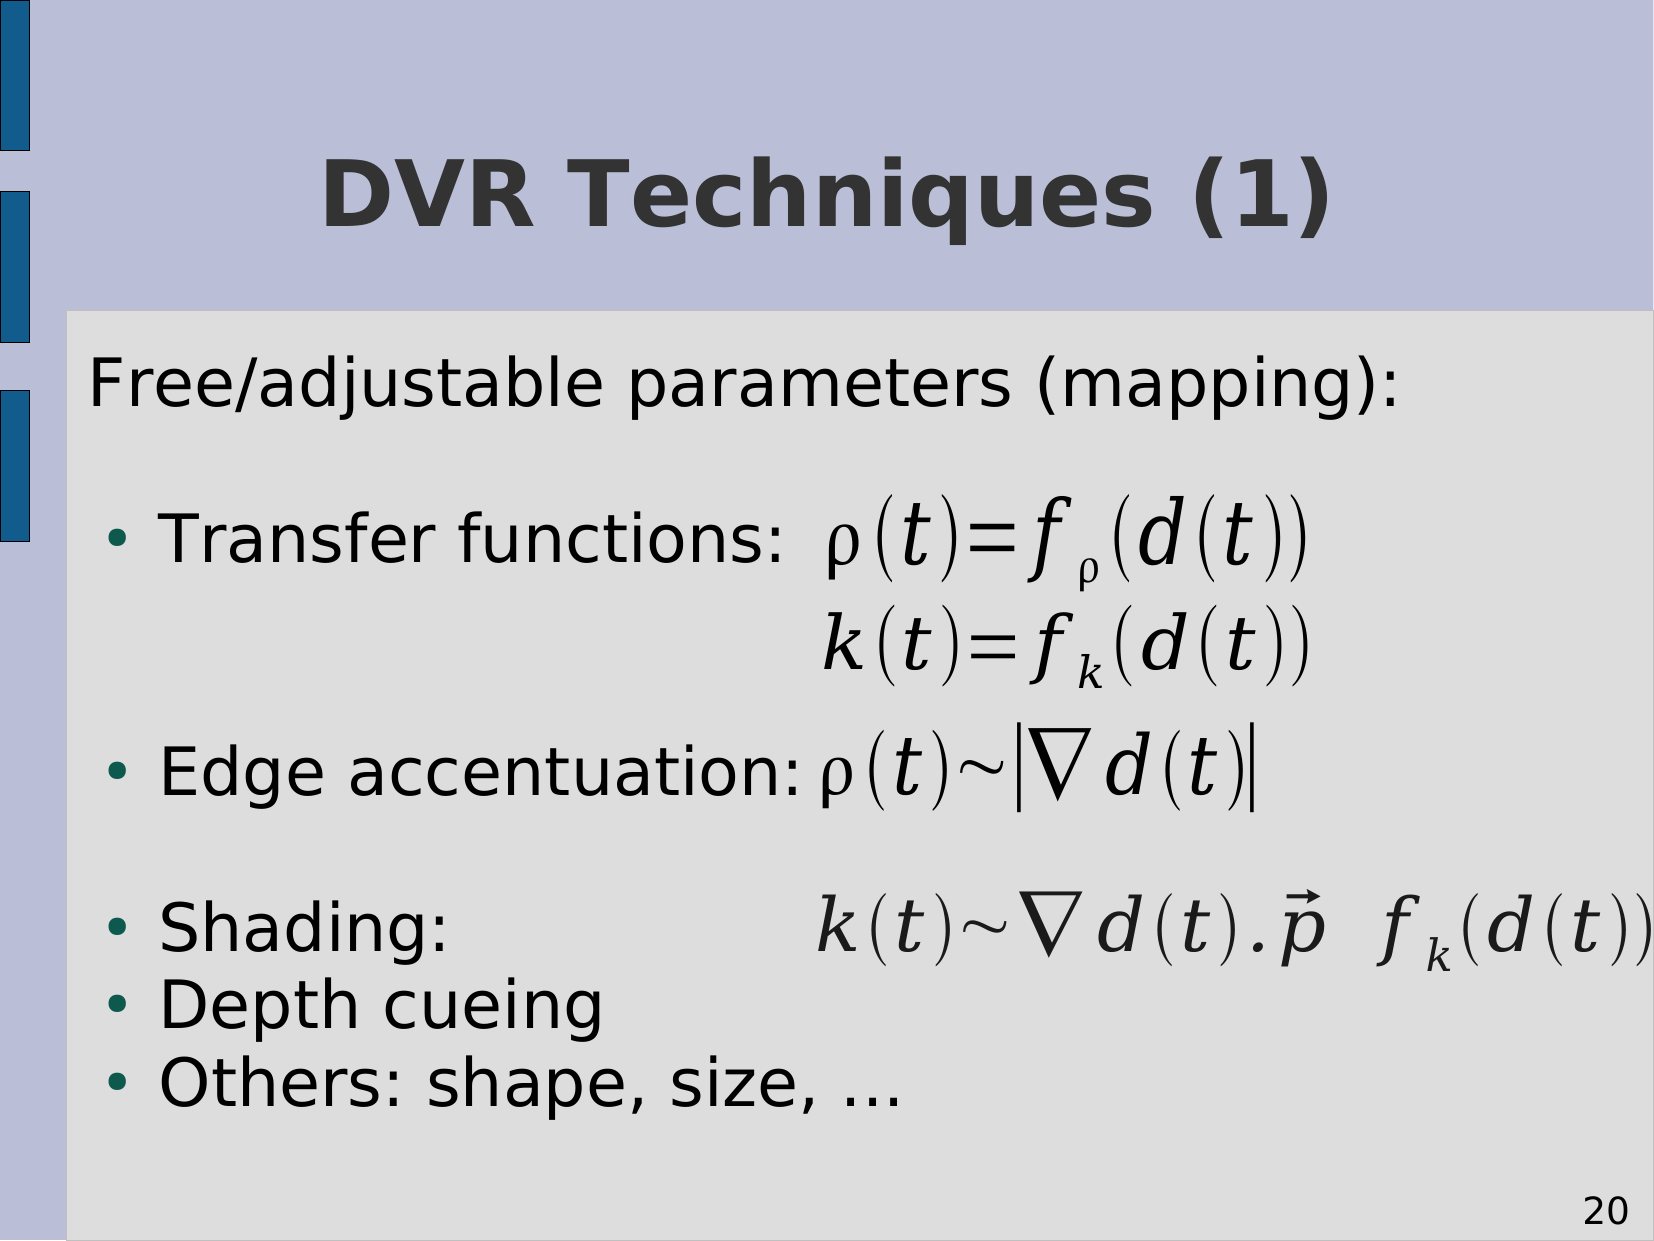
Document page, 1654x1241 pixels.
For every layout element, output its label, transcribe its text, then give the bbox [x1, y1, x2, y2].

chart [809, 883, 1654, 982]
title DVR Techniques (1) [121, 91, 1534, 299]
list Free/adjustable parameters (mapping): Transfer functions: Edge accentuation: Shading: Depth cueing Others: shape, size, ... [87, 344, 1639, 1191]
chart [808, 717, 1274, 816]
chart [814, 481, 1318, 593]
chart [814, 599, 1321, 699]
